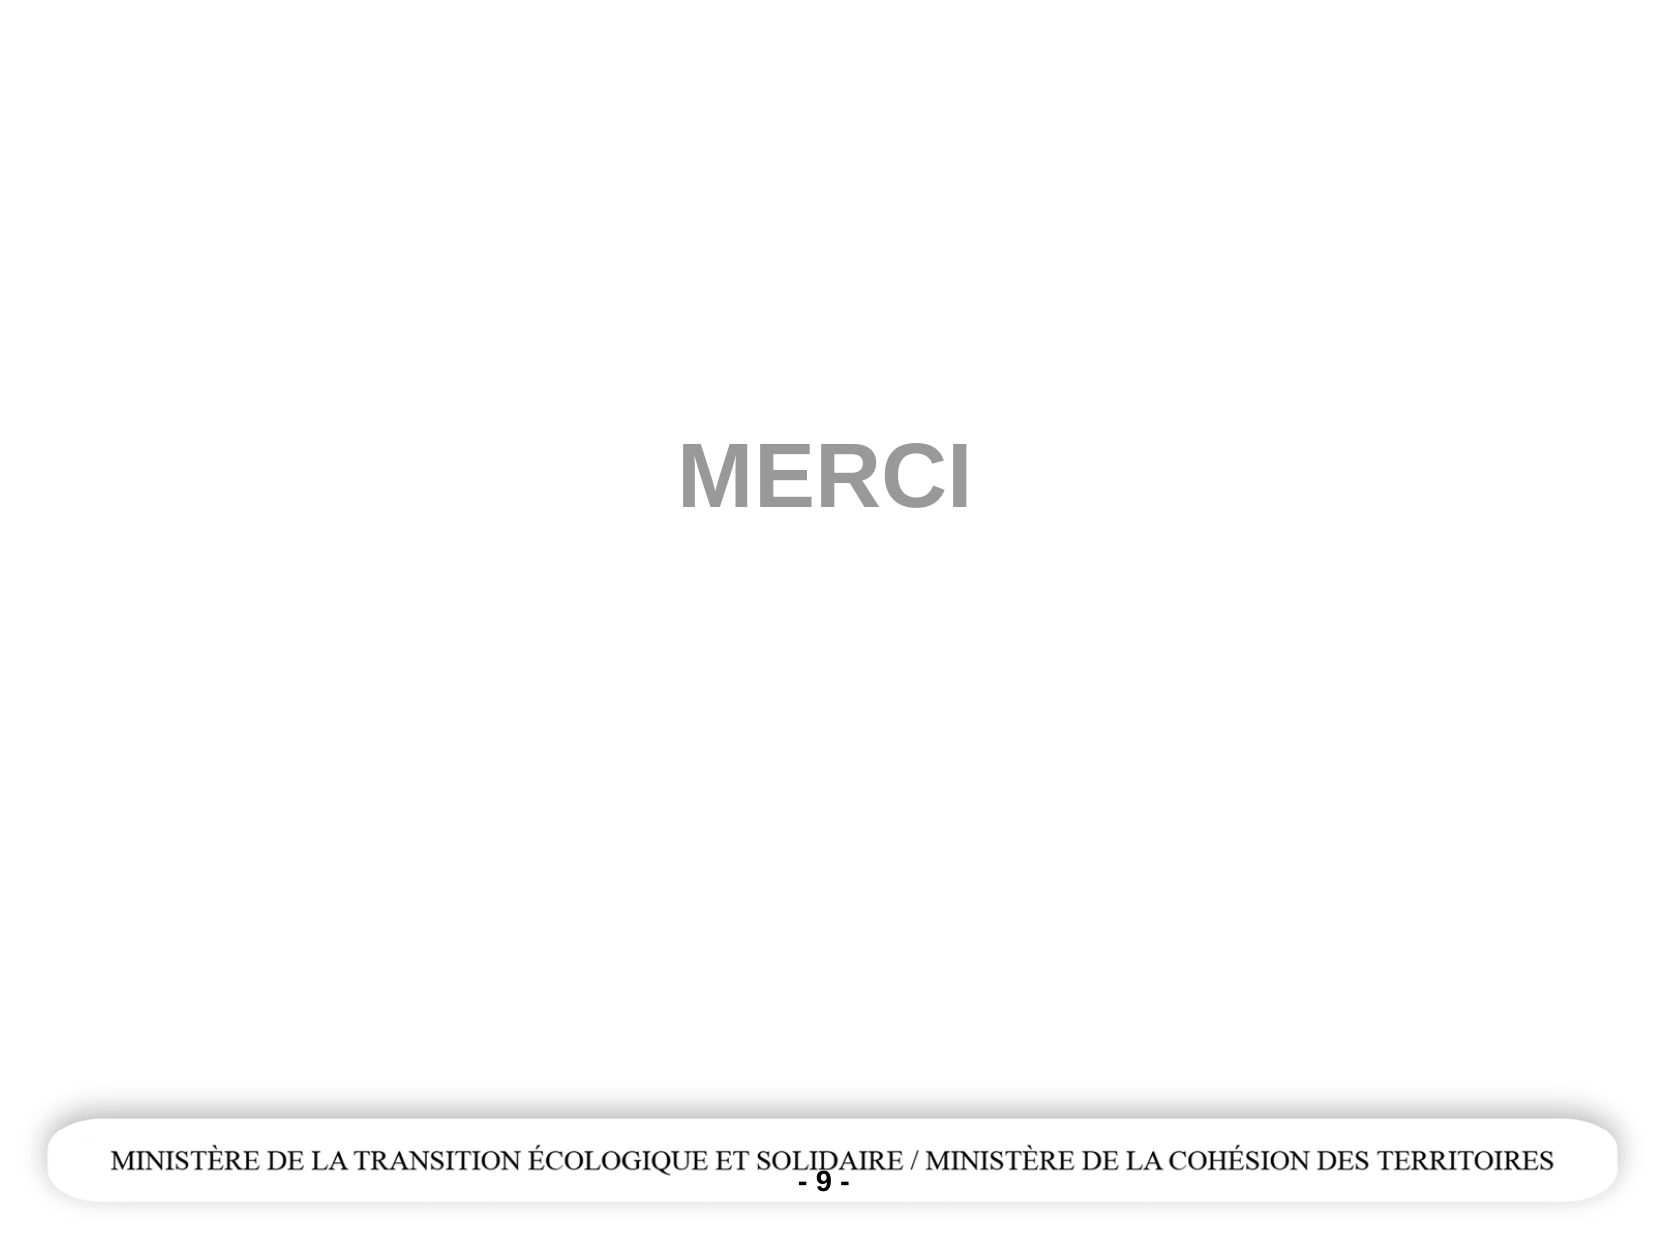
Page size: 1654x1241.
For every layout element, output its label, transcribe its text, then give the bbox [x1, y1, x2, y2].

title MERCI [94, 372, 1583, 580]
picture [7, 4, 1654, 1241]
